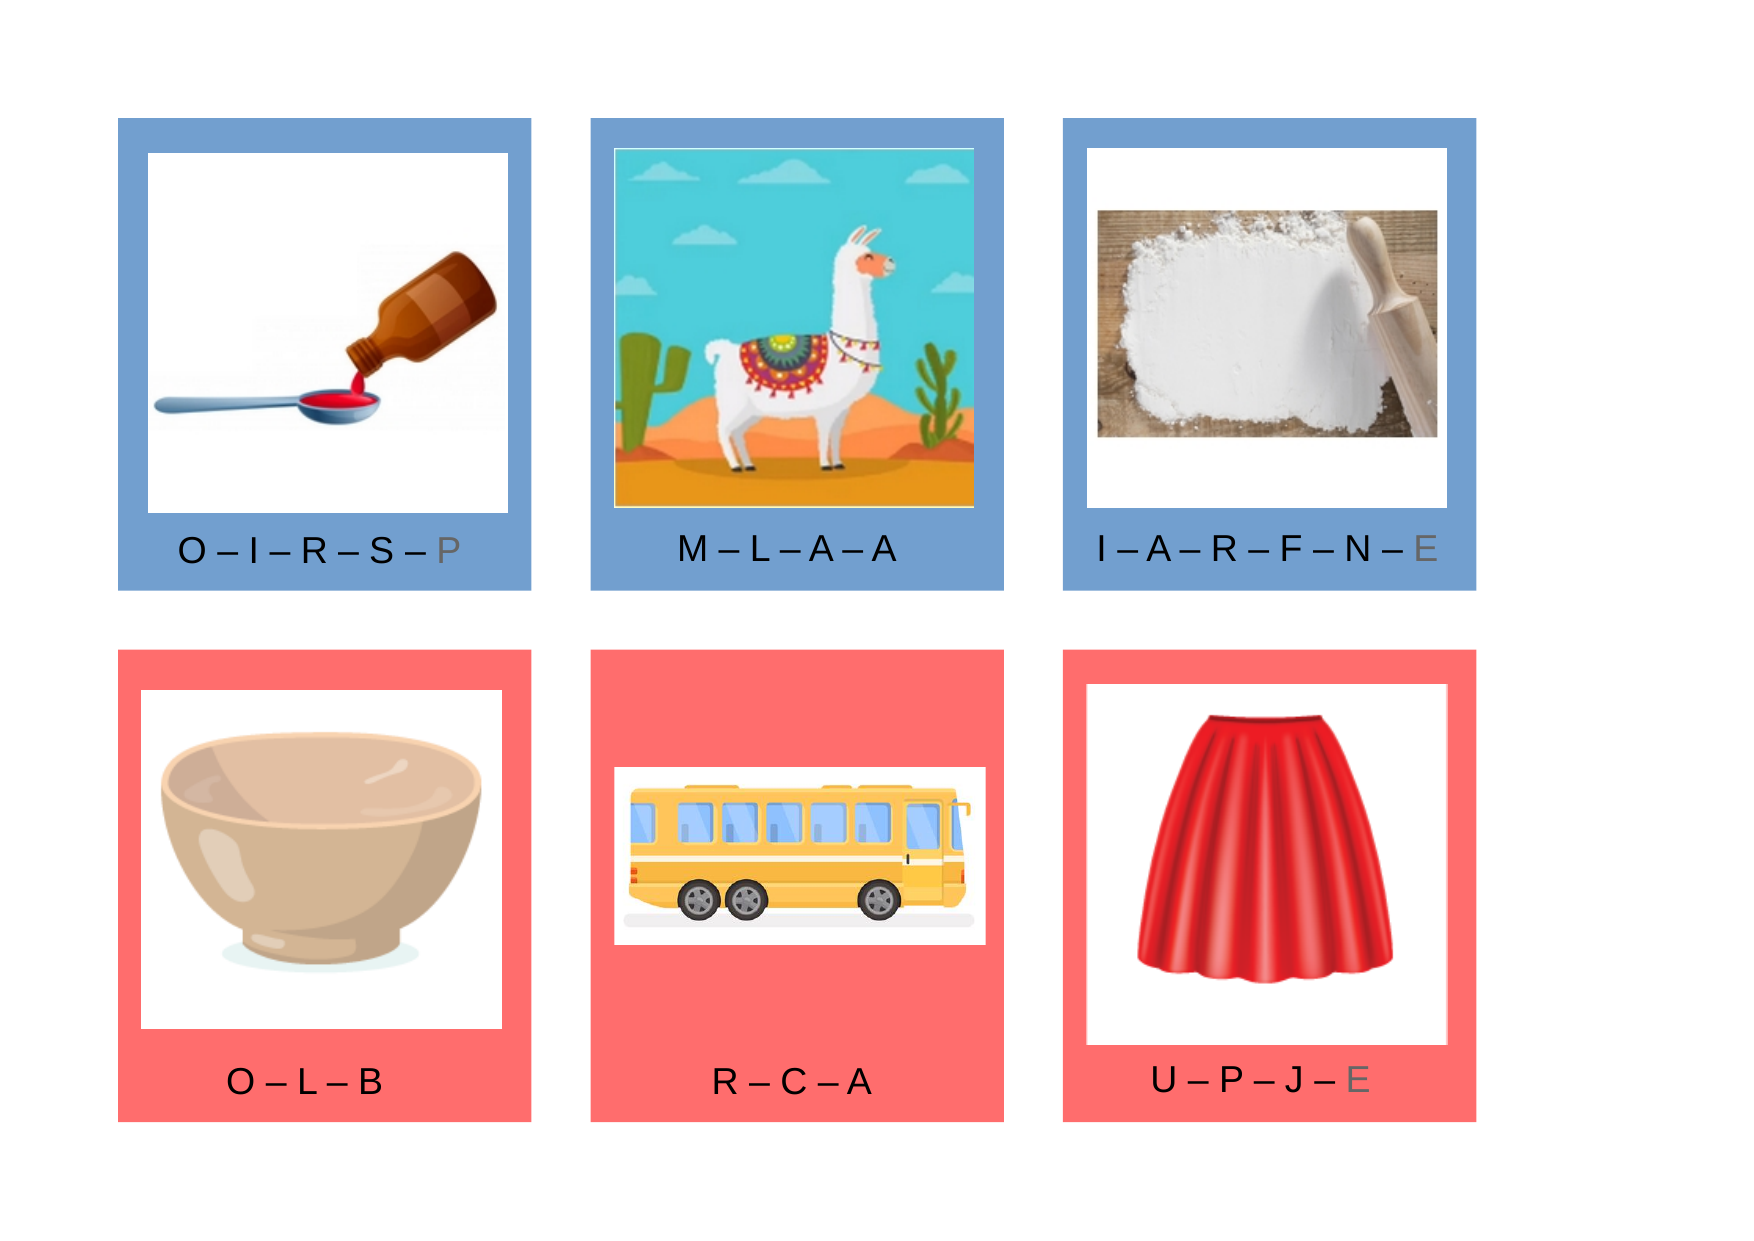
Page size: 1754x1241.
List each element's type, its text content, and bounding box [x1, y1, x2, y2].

text_box [590, 649, 1004, 1123]
picture [614, 148, 974, 508]
text_box O – L – B [211, 1053, 411, 1111]
text_box U – P – J – E [1135, 1051, 1396, 1108]
text_box [590, 118, 1004, 591]
text_box [1062, 118, 1477, 591]
picture [1086, 684, 1448, 1045]
picture [614, 767, 986, 945]
picture [148, 153, 508, 513]
text_box O – I – R – S – P [162, 521, 487, 579]
text_box R – C – A [696, 1053, 896, 1111]
text_box [1062, 649, 1477, 1123]
text_box [118, 118, 532, 591]
text_box I – A – R – F – N – E [1081, 519, 1464, 577]
text_box [118, 649, 532, 1123]
text_box M – L – A – A [662, 519, 912, 577]
picture [141, 690, 502, 1029]
picture [1087, 148, 1447, 508]
